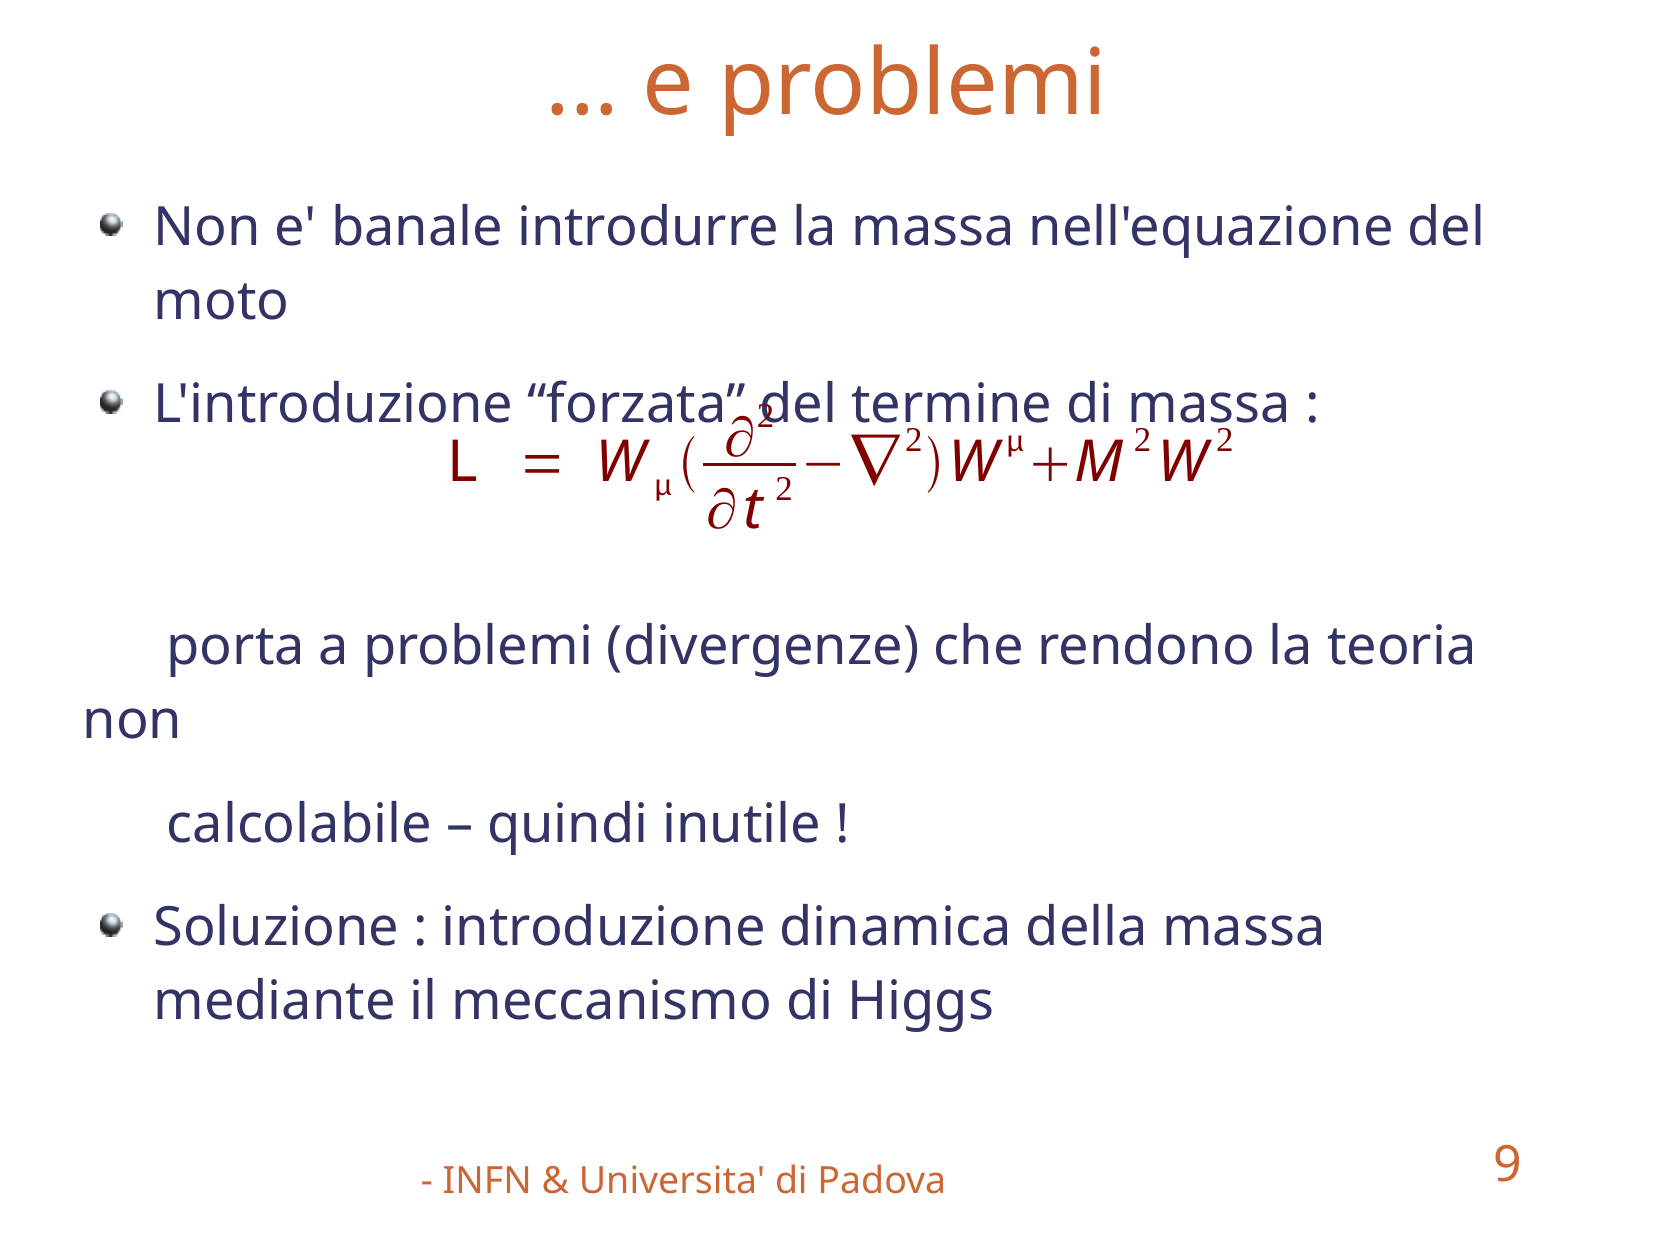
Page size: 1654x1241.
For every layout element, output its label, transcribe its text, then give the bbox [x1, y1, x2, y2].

chart [438, 396, 1240, 564]
list Non e' banale introdurre la massa nell'equazione del moto L'introduzione “forzata” del termine di massa : [82, 187, 1571, 385]
list porta a problemi (divergenze) che rendono la teoria non calcolabile – quindi inutile ! Soluzione : introduzione dinamica della massa mediante il meccanismo di Higgs [82, 606, 1571, 1002]
title ... e problemi [41, 10, 1613, 148]
picture [100, 390, 123, 414]
